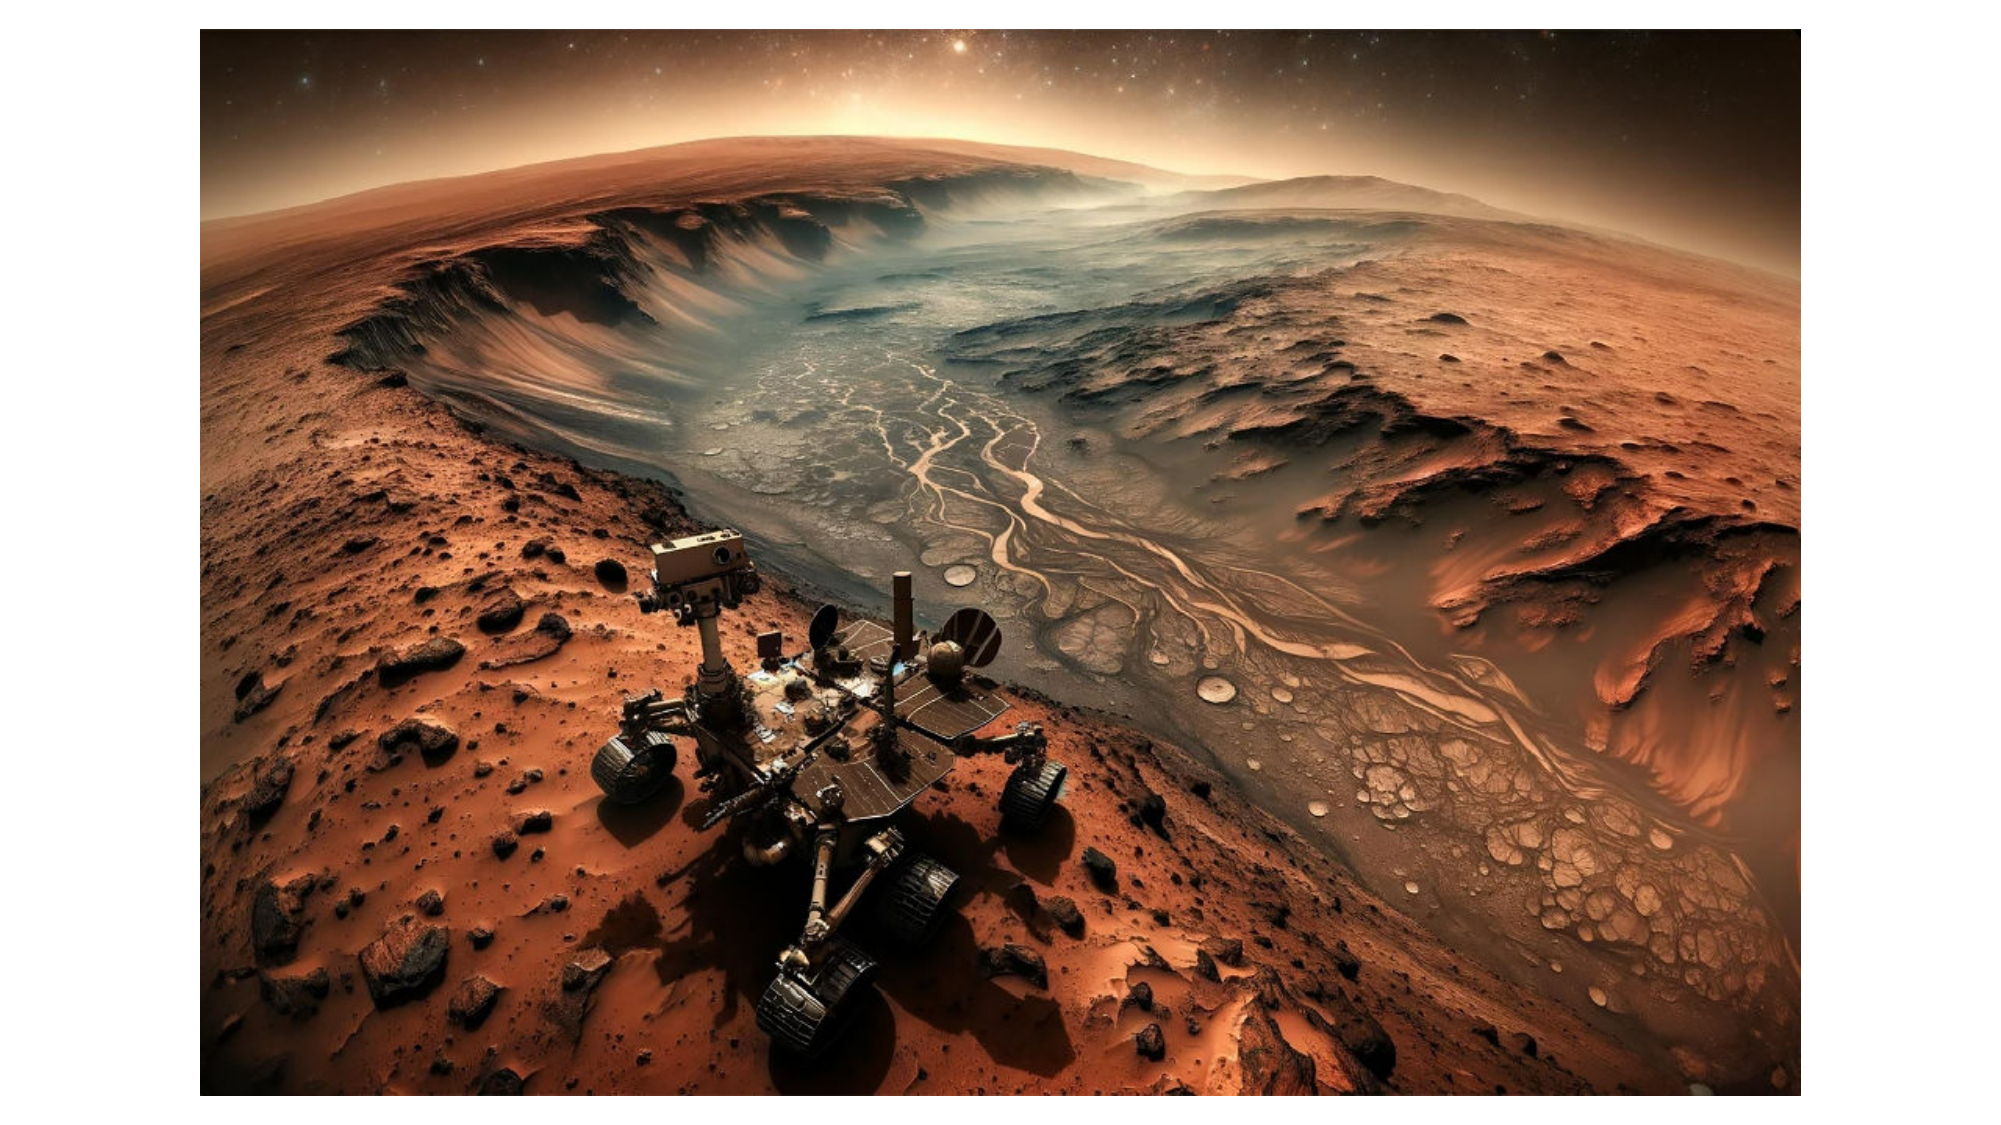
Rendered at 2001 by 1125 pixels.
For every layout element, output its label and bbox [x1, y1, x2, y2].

picture [200, 29, 1801, 1096]
